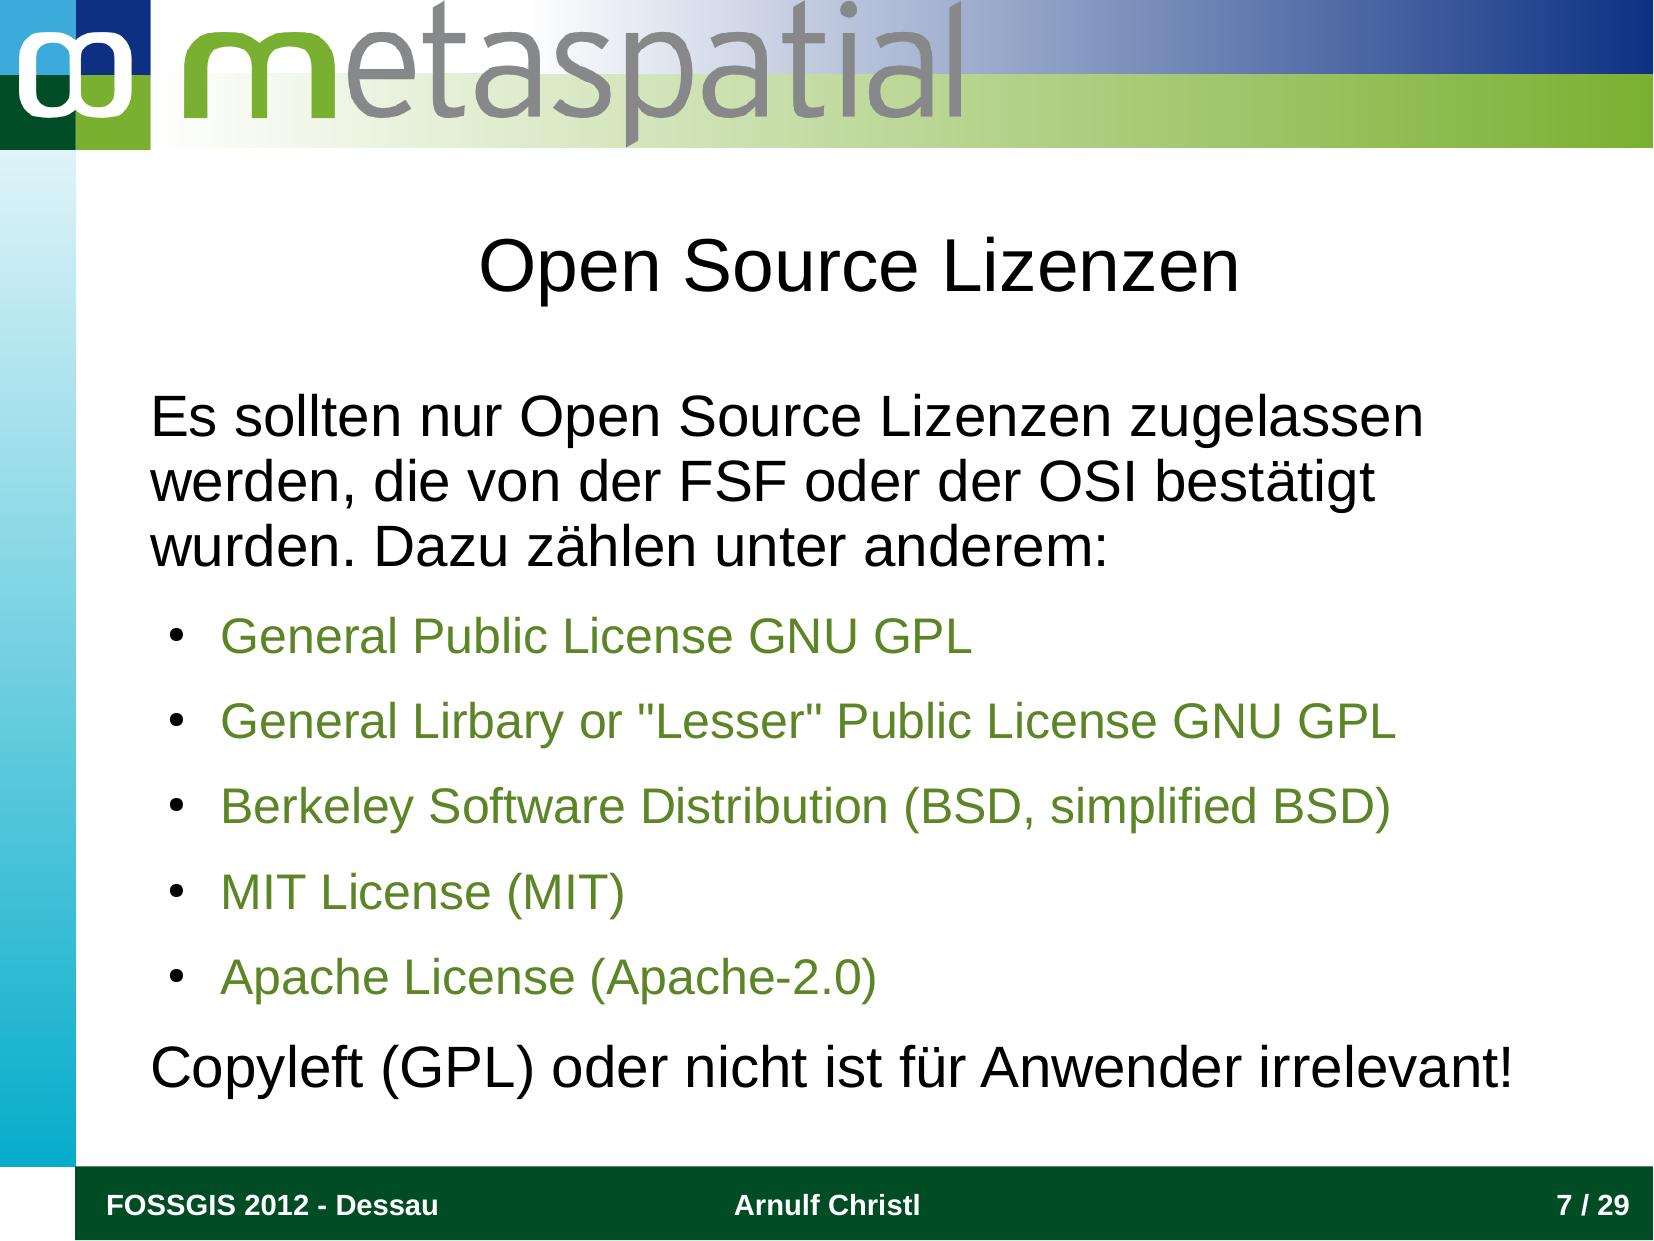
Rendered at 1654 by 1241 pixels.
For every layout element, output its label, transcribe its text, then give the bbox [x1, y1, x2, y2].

picture [0, 0, 961, 150]
list Es sollten nur Open Source Lizenzen zugelassen werden, die von der FSF oder der OSI bestätigt wurden. Dazu zählen unter anderem: General Public License GNU GPL General Lirbary or "Lesser" Public License GNU GPL Berkeley Software Distribution (BSD, simplified BSD) MIT License (MIT) Apache License (Apache-2.0) Copyleft (GPL) oder nicht ist für Anwender irrelevant! [150, 383, 1571, 1126]
title Open Source Lizenzen [150, 161, 1571, 369]
